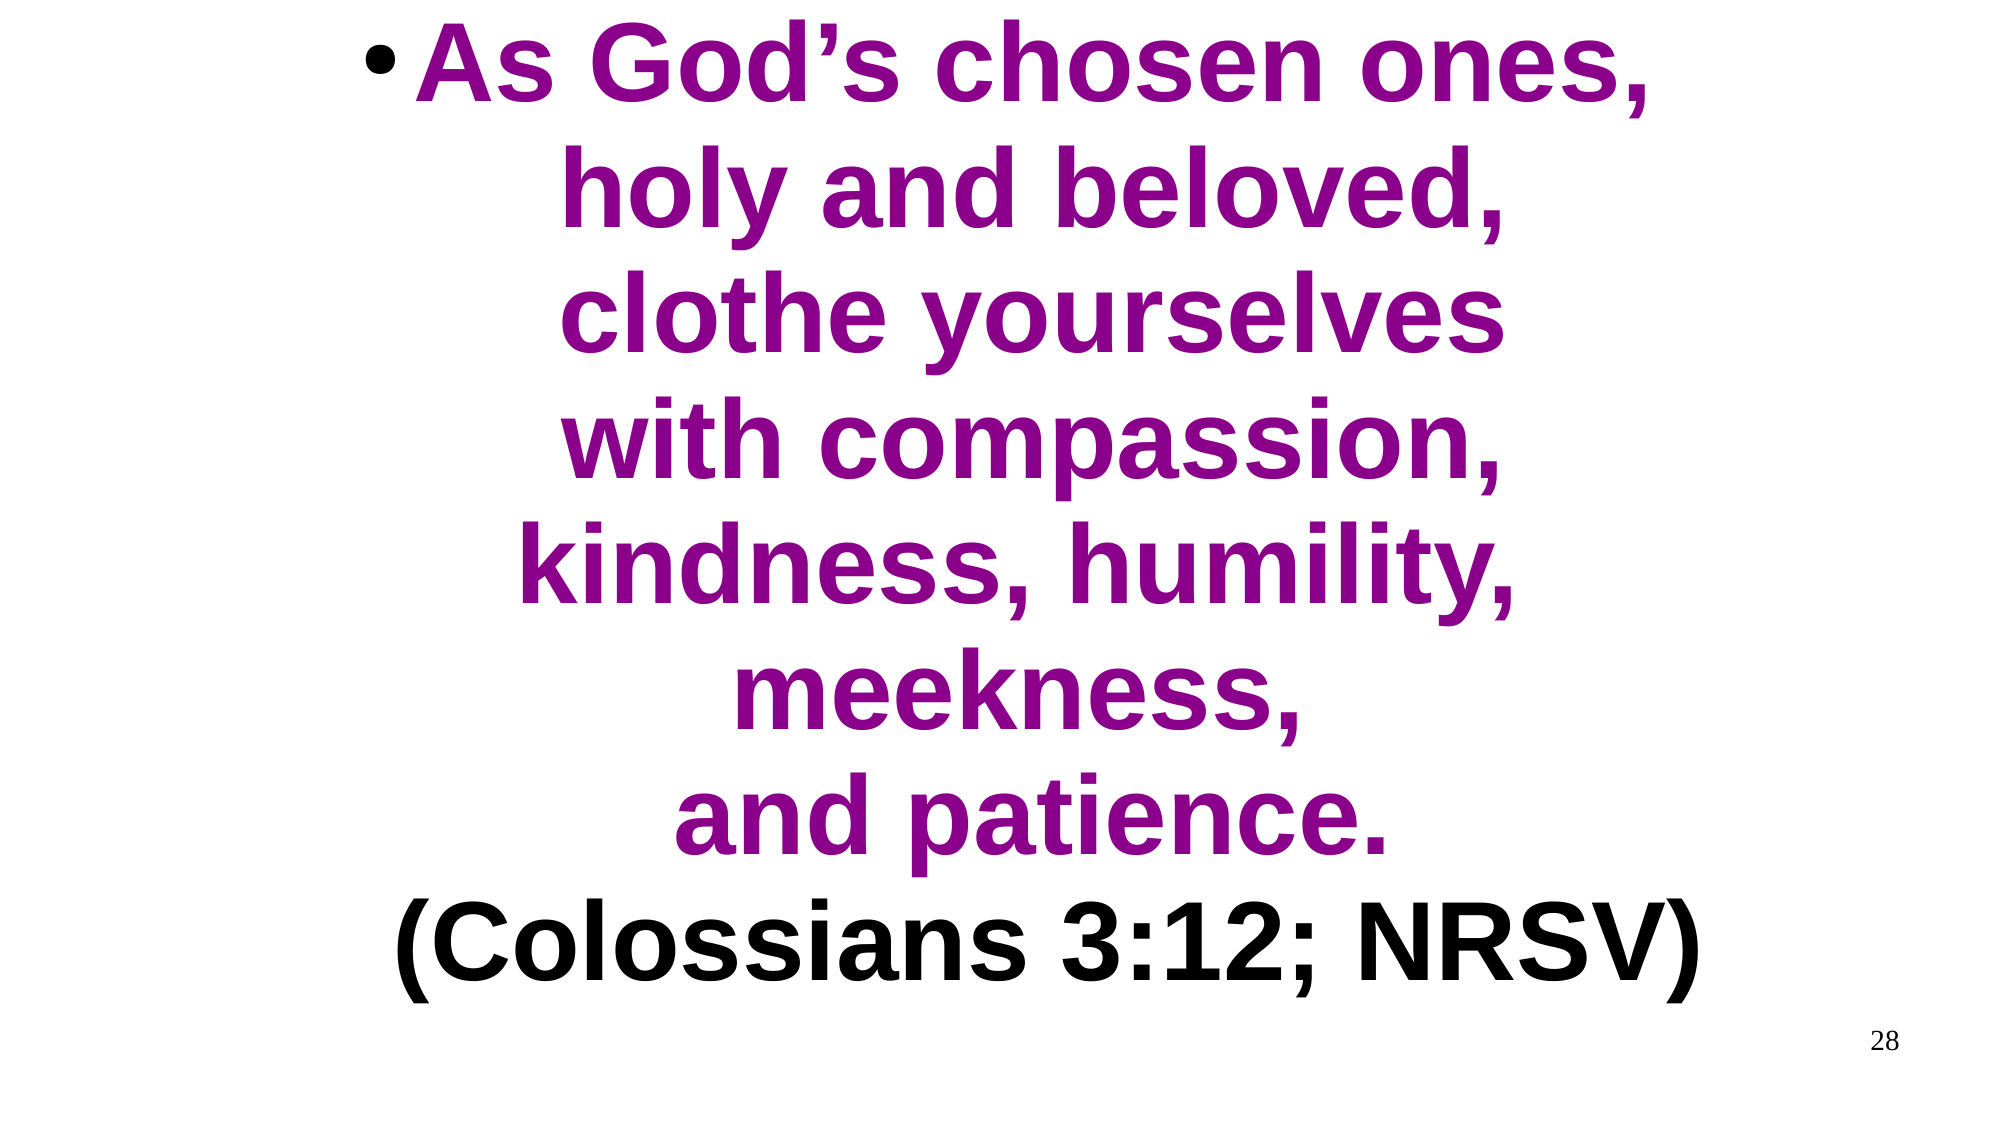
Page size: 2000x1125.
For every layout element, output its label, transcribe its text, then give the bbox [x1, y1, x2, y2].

list As God’s chosen ones, holy and beloved, clothe yourselves with compassion, kindness, humility, meekness, and patience. (Colossians 3:12; NRSV) [0, 0, 1996, 1123]
